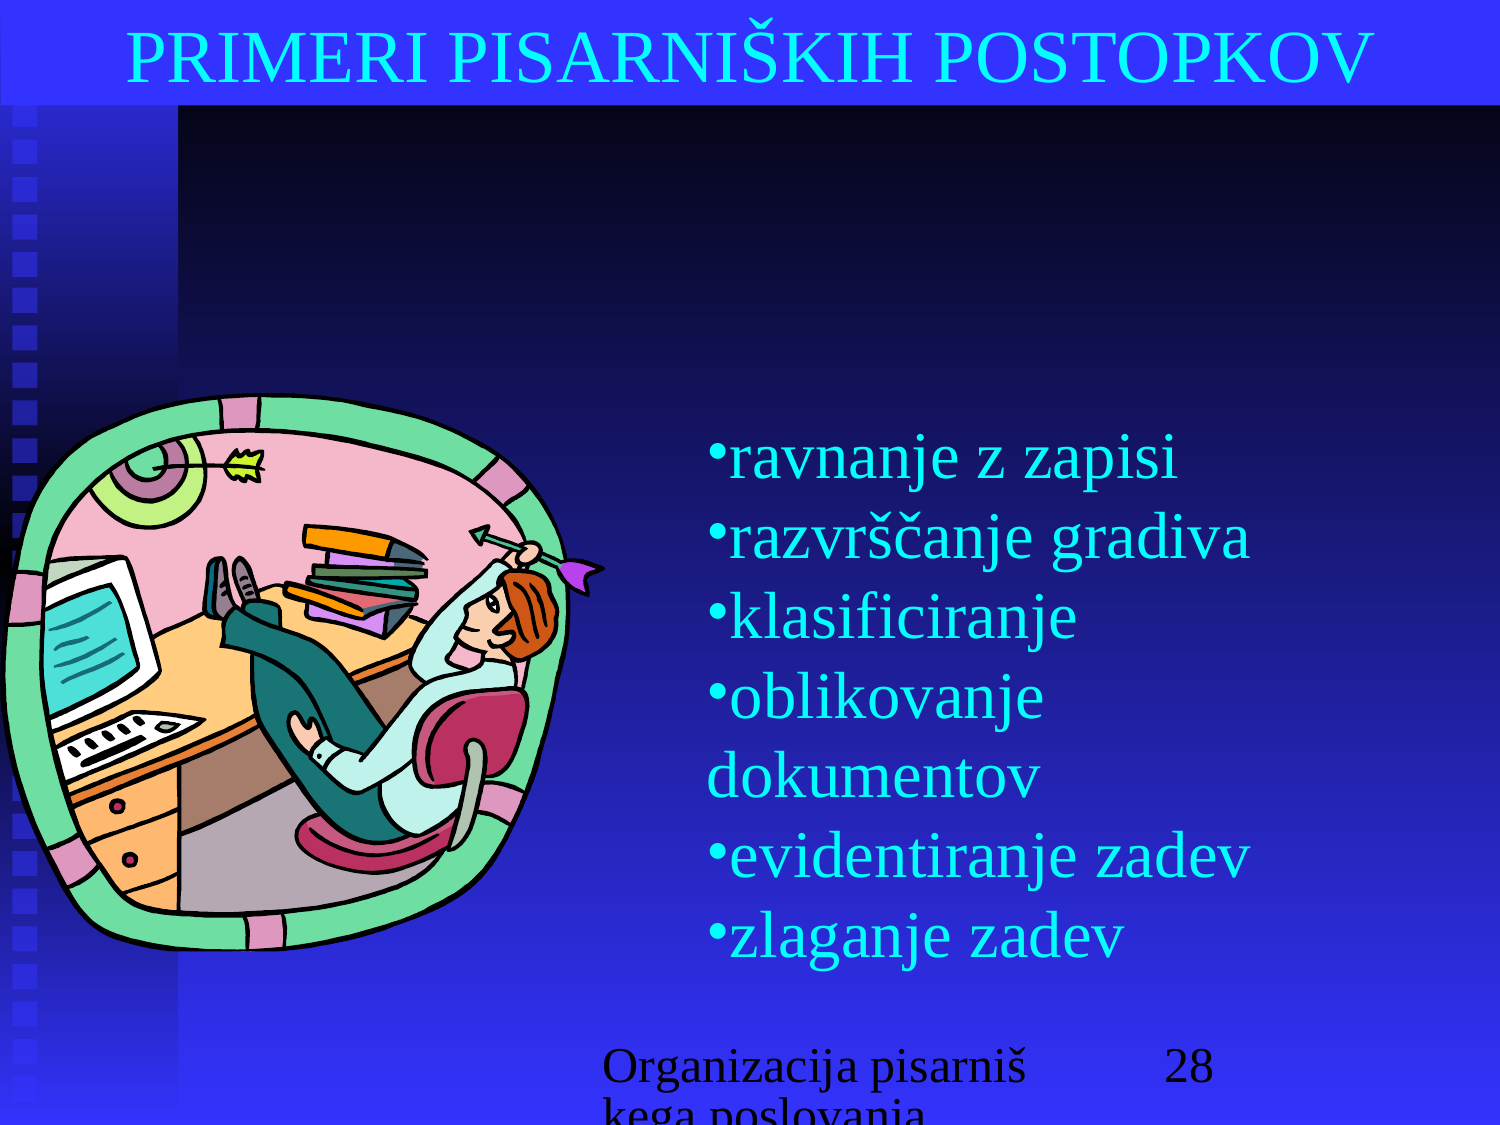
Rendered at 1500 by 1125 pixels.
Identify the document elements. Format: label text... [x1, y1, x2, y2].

picture [0, 387, 611, 957]
text_box ravnanje z zapisi razvrščanje gradiva klasificiranje oblikovanje dokumentov evidentiranje zadev zlaganje zadev [628, 403, 1403, 980]
text_box PRIMERI PISARNIŠKIH POSTOPKOV [0, 0, 1500, 106]
